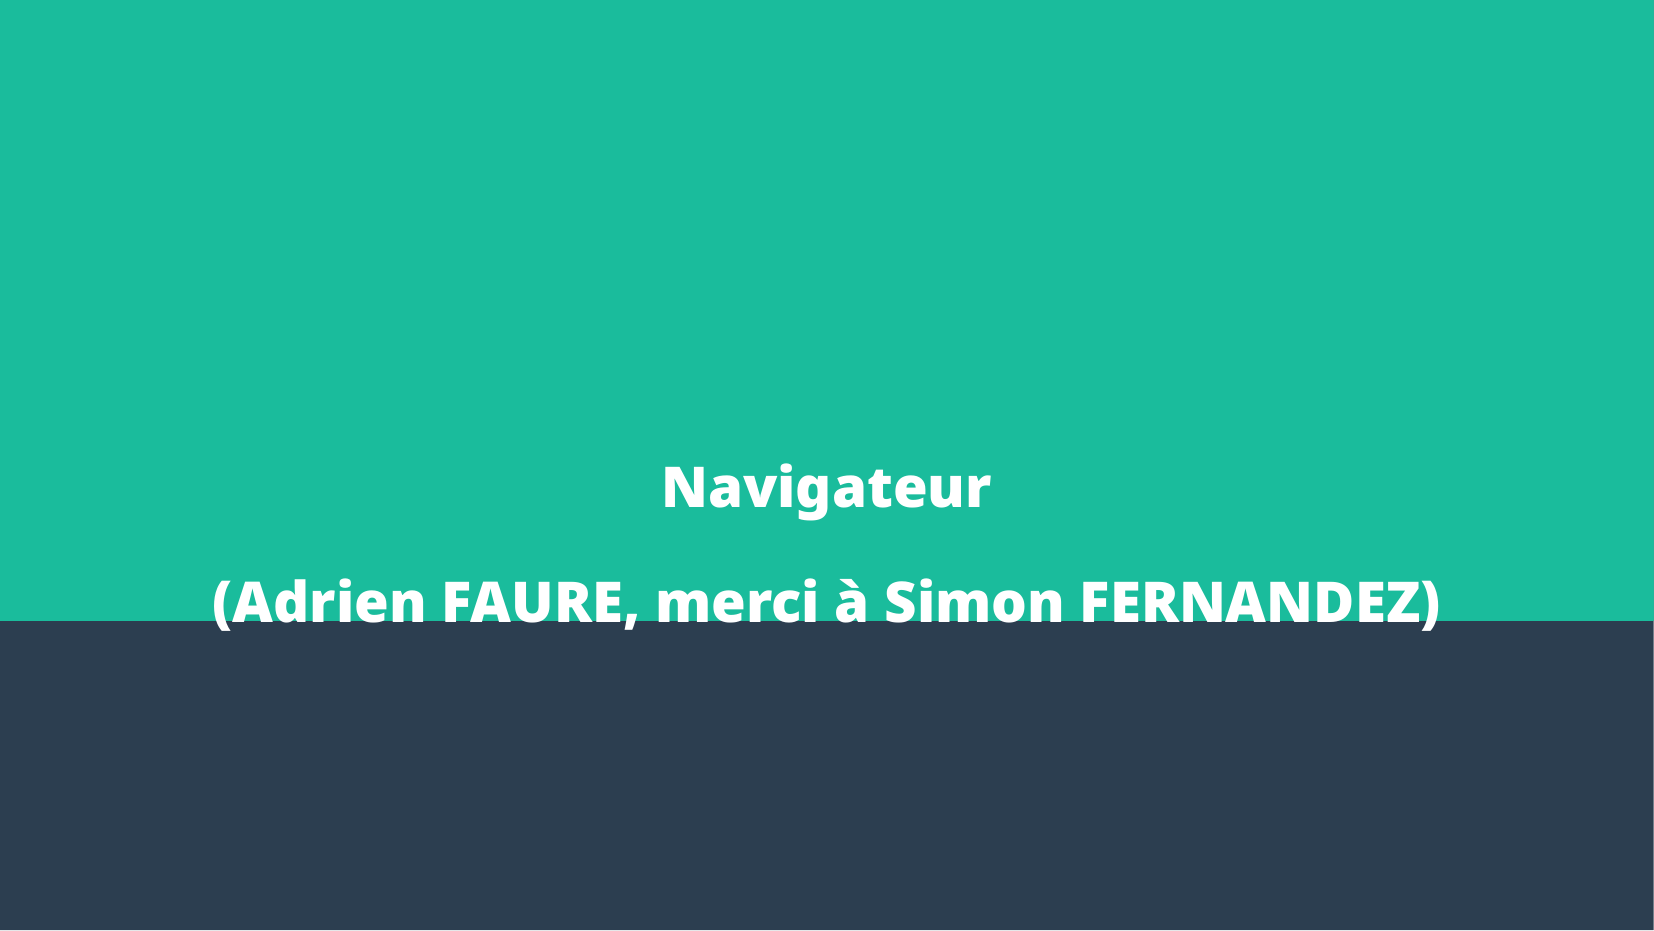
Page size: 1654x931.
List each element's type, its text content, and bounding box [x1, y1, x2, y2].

title Navigateur (Adrien FAURE, merci à Simon FERNANDEZ) [59, 425, 1595, 623]
